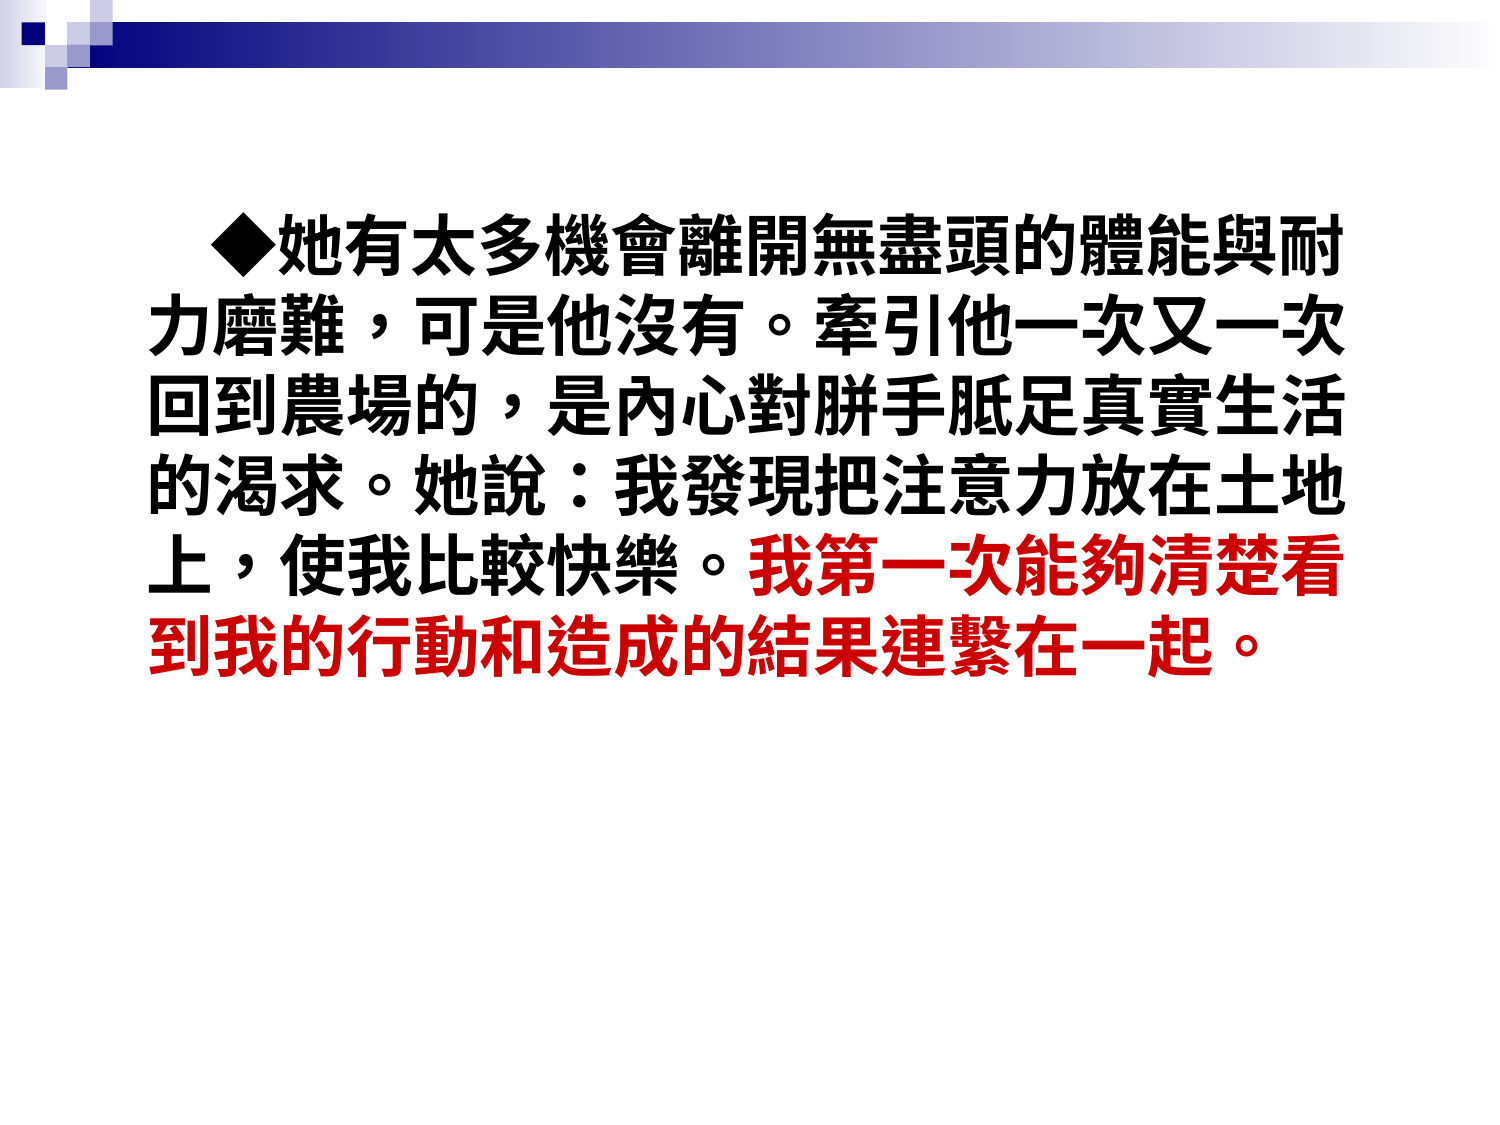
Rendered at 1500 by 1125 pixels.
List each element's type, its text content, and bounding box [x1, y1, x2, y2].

list ◆她有太多機會離開無盡頭的體能與耐力磨難，可是他沒有。牽引他一次又一次回到農場的，是內心對胼手胝足真實生活的渴求。她說：我發現把注意力放在土地上，使我比較快樂。我第一次能夠清楚看到我的行動和造成的結果連繫在一起。 [75, 196, 1426, 1000]
